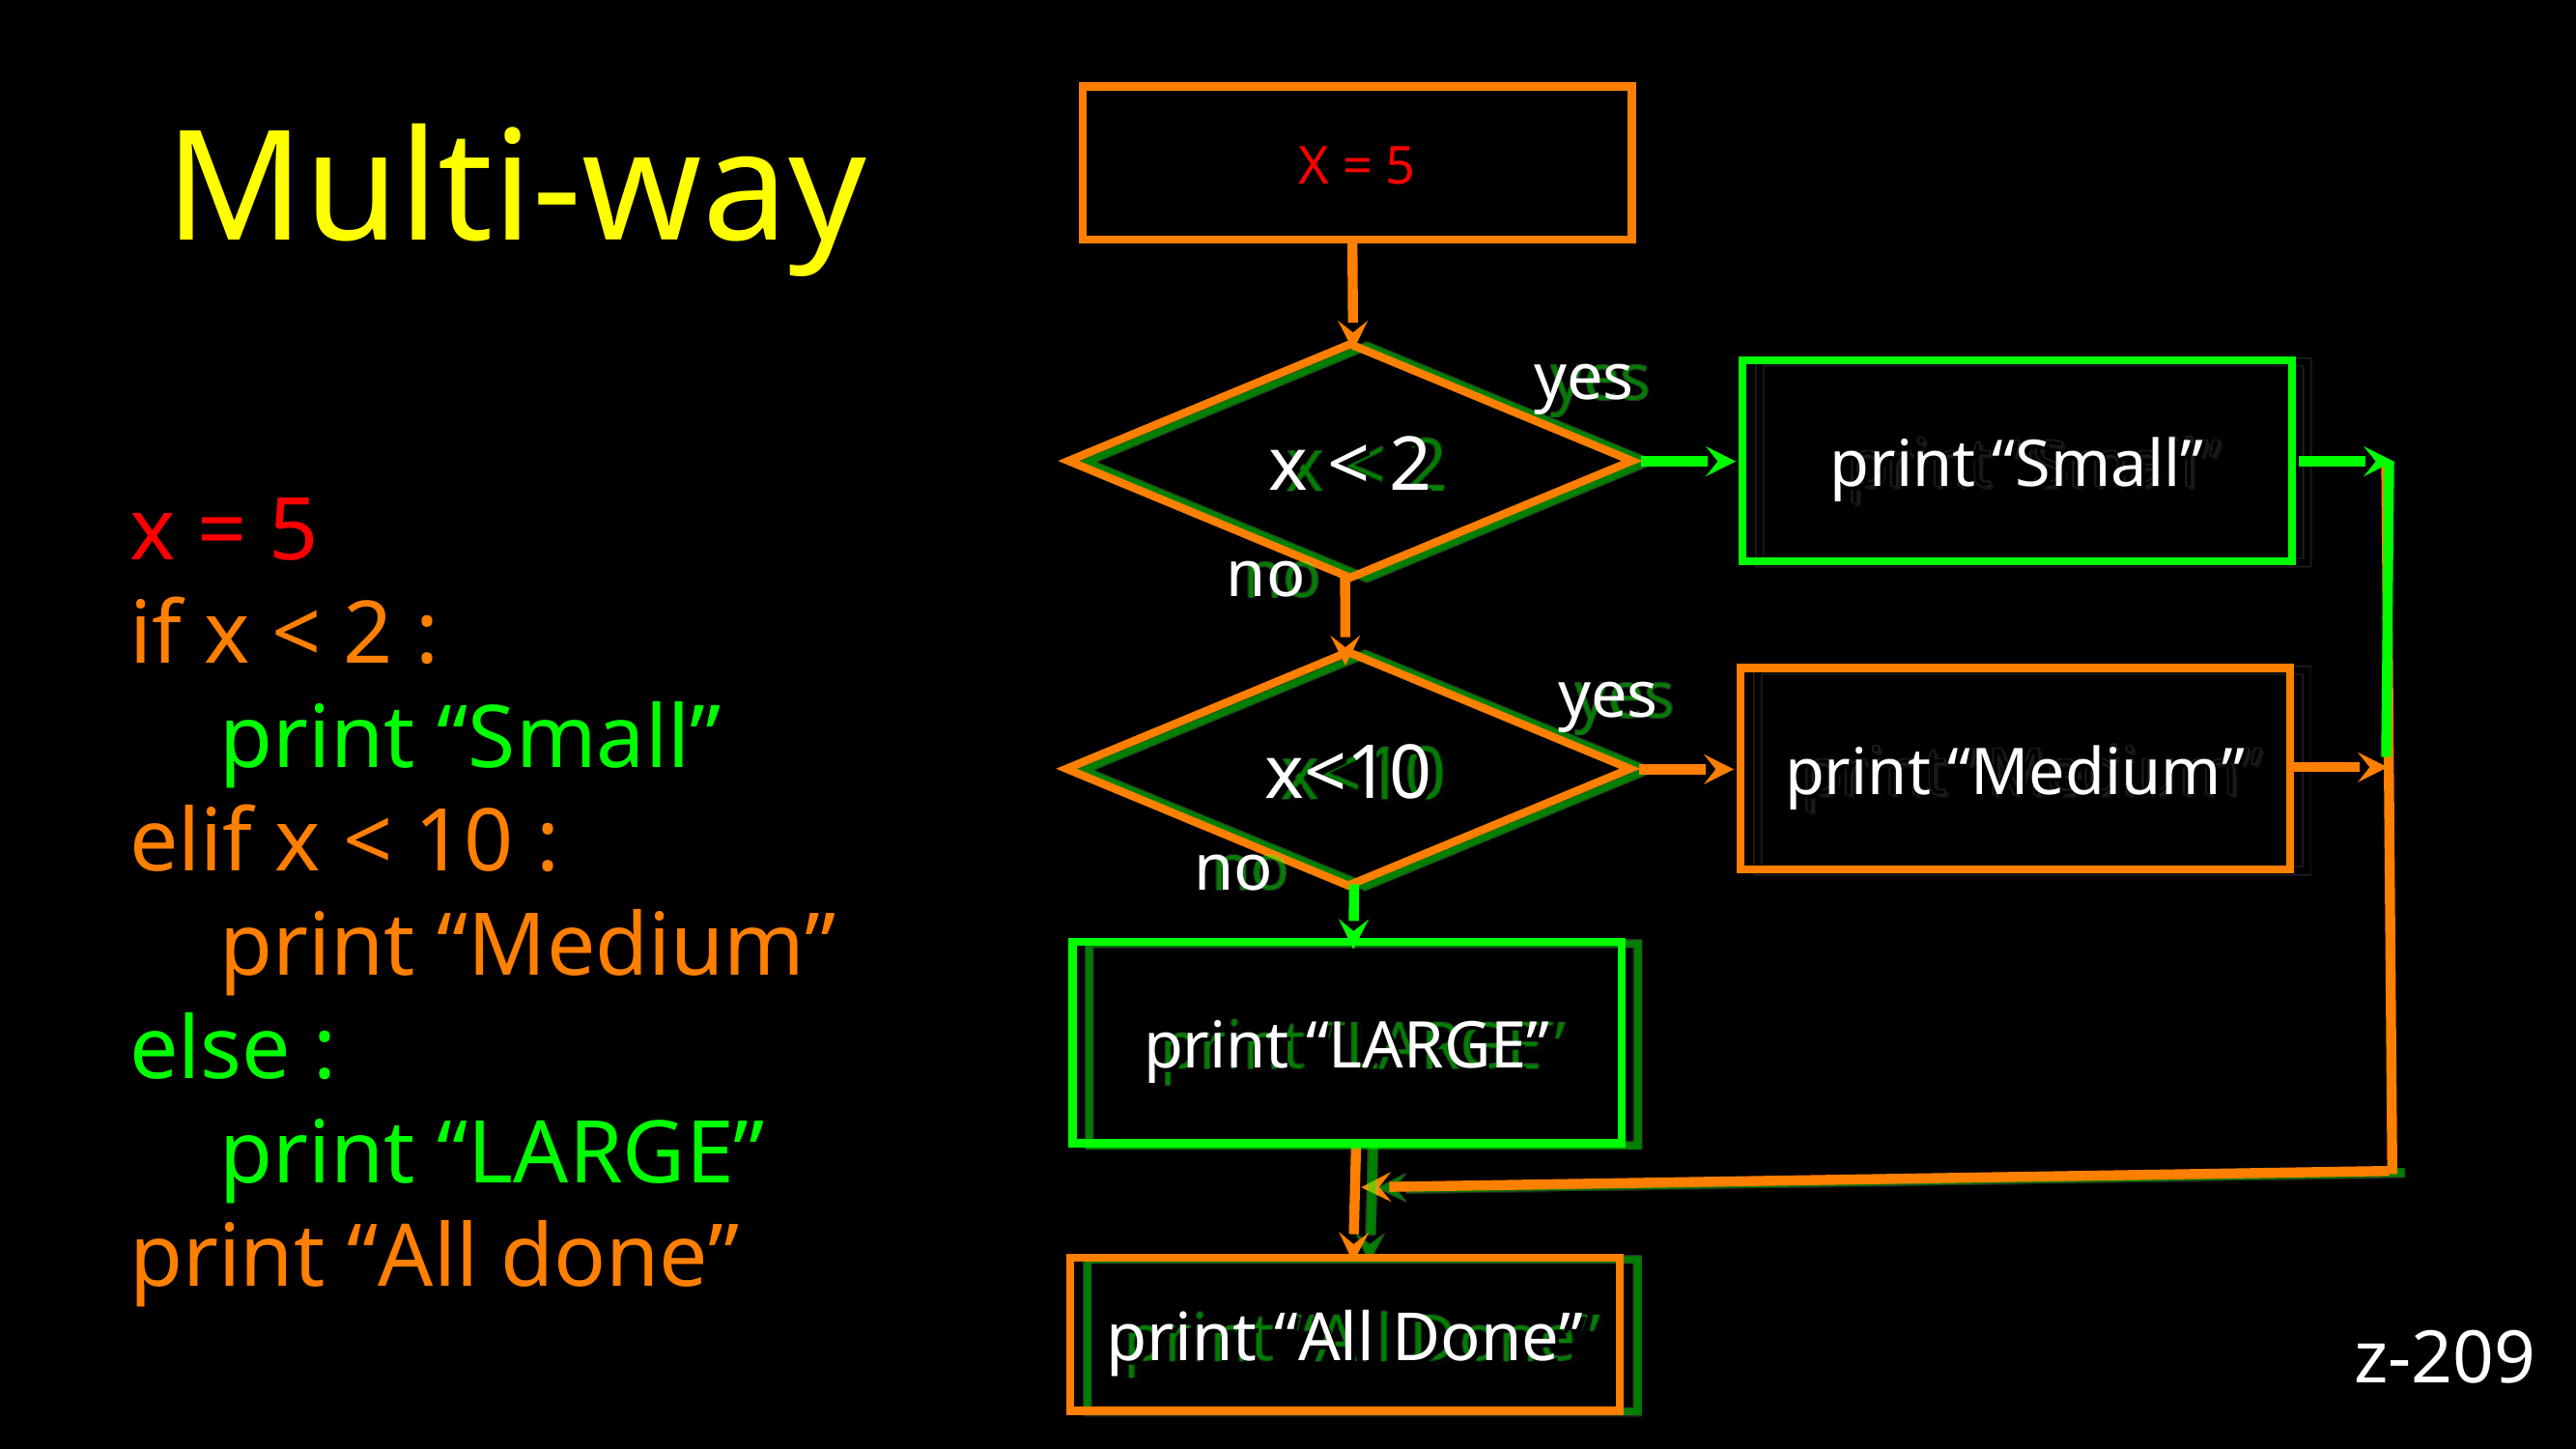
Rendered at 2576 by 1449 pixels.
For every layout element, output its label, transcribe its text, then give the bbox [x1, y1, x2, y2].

text_box no [1194, 825, 1274, 903]
text_box print “All Done” [1070, 1258, 1621, 1411]
text_box x<10 [1066, 653, 1630, 886]
title Multi-way [88, 48, 945, 310]
text_box X = 5 [1082, 86, 1632, 240]
text_box yes [1534, 365, 1547, 412]
text_box yes [1534, 334, 1634, 412]
text_box z-209 [2354, 1309, 2536, 1398]
text_box x = 5 if x < 2 : print “Small” elif x < 10 : print “Medium” else : print “LARGE” print “All done” [129, 472, 837, 1304]
text_box no [1226, 531, 1306, 610]
text_box print “Small” [1742, 359, 2292, 562]
text_box print “LARGE” [1072, 942, 1623, 1144]
text_box x < 2 [1068, 344, 1632, 578]
text_box yes [1558, 683, 1571, 730]
text_box yes [1558, 652, 1659, 730]
text_box print “Medium” [1741, 668, 2290, 870]
